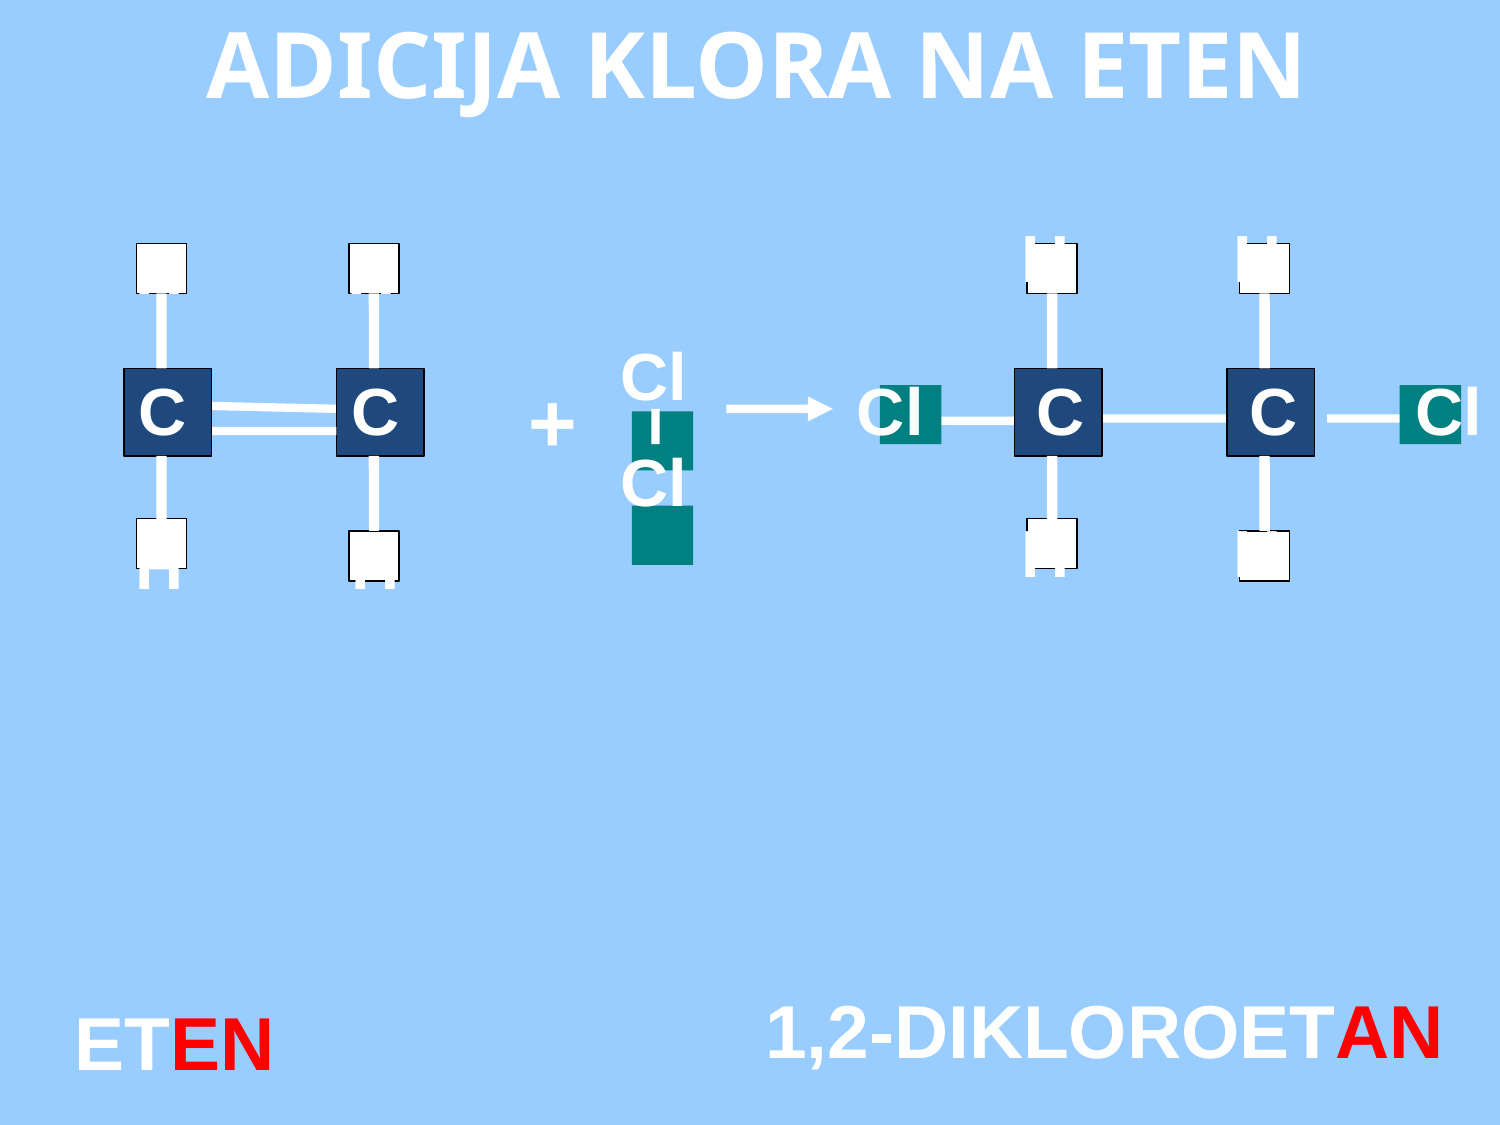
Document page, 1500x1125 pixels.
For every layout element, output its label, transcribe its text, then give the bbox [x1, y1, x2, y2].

text_box [1014, 368, 1021, 456]
text_box [415, 368, 424, 456]
text_box Cl [1400, 361, 1500, 457]
text_box [660, 422, 694, 432]
text_box [631, 422, 651, 432]
text_box ETEN [51, 988, 298, 1094]
text_box [203, 368, 212, 456]
text_box C [1021, 361, 1100, 457]
text_box Cl [842, 361, 944, 457]
text_box [1227, 368, 1234, 456]
text_box C [123, 361, 203, 457]
text_box H [1218, 208, 1305, 303]
text_box H [120, 220, 206, 315]
text_box Cl [605, 326, 708, 422]
text_box 1,2-DIKLOROETAN [707, 976, 1500, 1081]
text_box + [503, 361, 603, 477]
text_box H [1218, 503, 1305, 599]
text_box ADICIJA KLORA NA ETEN [123, 0, 1391, 125]
text_box C [336, 361, 415, 457]
text_box Cl [605, 432, 708, 528]
text_box [631, 528, 694, 565]
text_box H [1006, 503, 1092, 599]
text_box H [120, 515, 206, 611]
text_box C [1234, 361, 1313, 457]
text_box H [333, 220, 419, 315]
text_box H [1006, 208, 1092, 303]
text_box H [336, 515, 415, 611]
